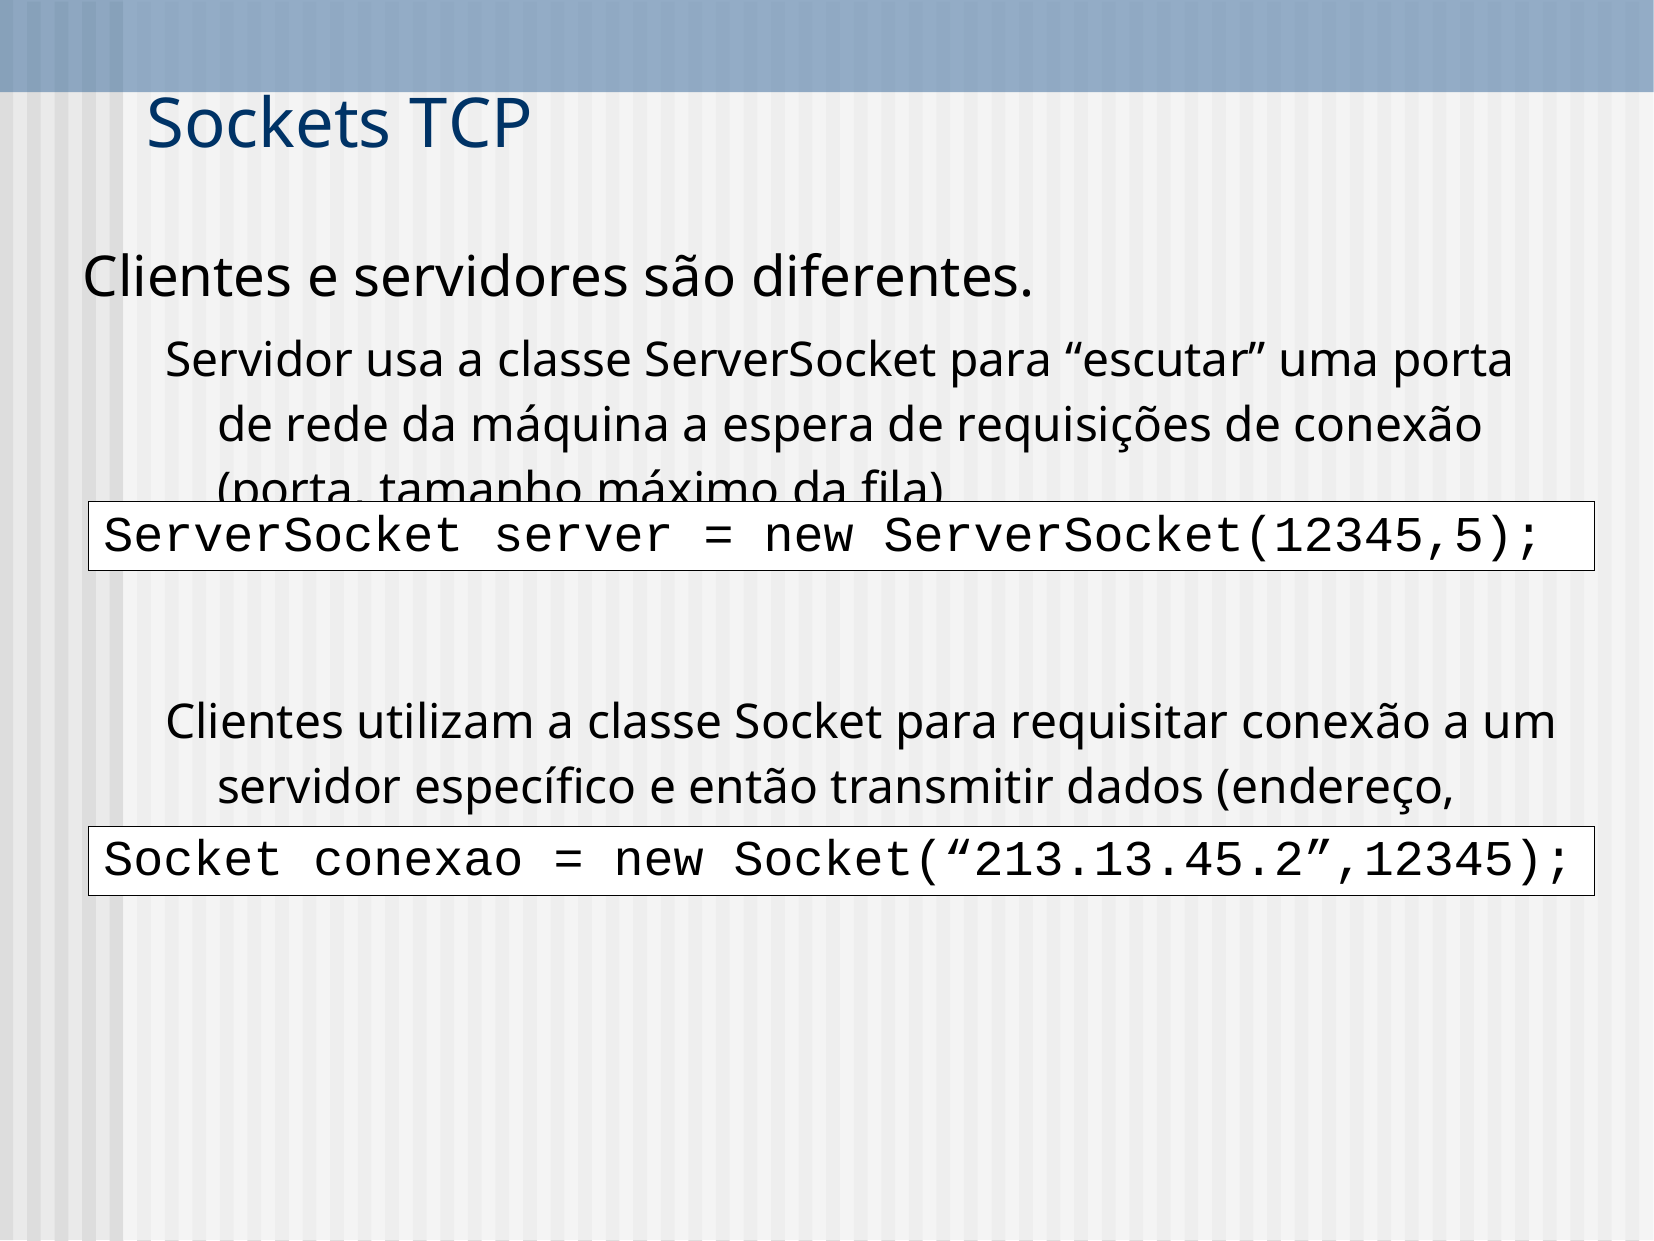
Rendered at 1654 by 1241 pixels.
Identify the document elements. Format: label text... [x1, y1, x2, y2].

list Clientes e servidores são diferentes. Servidor usa a classe ServerSocket para “escutar” uma porta de rede da máquina a espera de requisições de conexão (porta, tamanho máximo da fila) Clientes utilizam a classe Socket para requisitar conexão a um servidor específico e então transmitir dados (endereço, porta) [82, 236, 1571, 1094]
text_box Socket conexao = new Socket(“213.13.45.2”,12345); [88, 826, 1595, 896]
text_box ServerSocket server = new ServerSocket(12345,5); [88, 501, 1595, 571]
title Sockets TCP [146, 29, 1536, 212]
